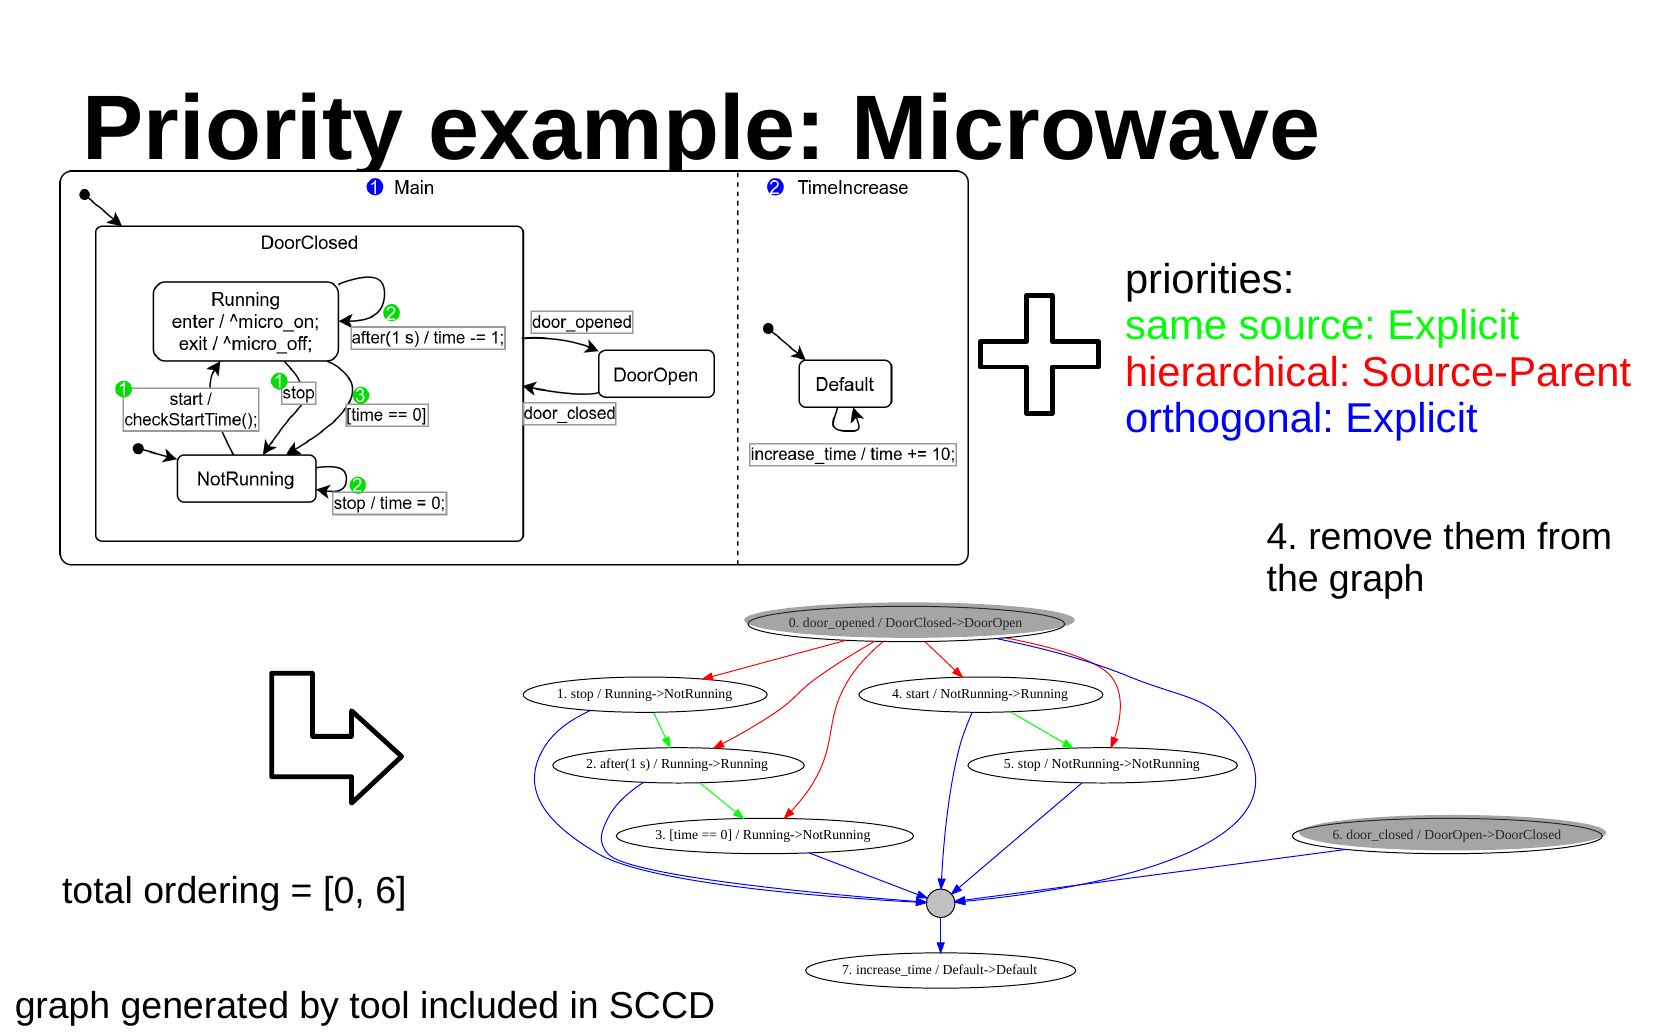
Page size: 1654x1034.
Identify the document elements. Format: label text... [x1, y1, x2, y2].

text_box graph generated by tool included in SCCD [0, 976, 1465, 1034]
text_box [271, 673, 402, 804]
text_box priorities: same source: Explicit hierarchical: Source-Parent orthogonal: Explicit [1110, 248, 1654, 461]
picture [1539, 817, 1607, 832]
text_box [1299, 817, 1607, 851]
picture [519, 602, 1607, 993]
text_box 4. remove them from the graph [1251, 507, 1654, 817]
title Priority example: Microwave [82, 41, 1571, 214]
text_box [744, 602, 1075, 638]
picture [59, 170, 969, 567]
text_box total ordering = [0, 6] [47, 862, 426, 920]
